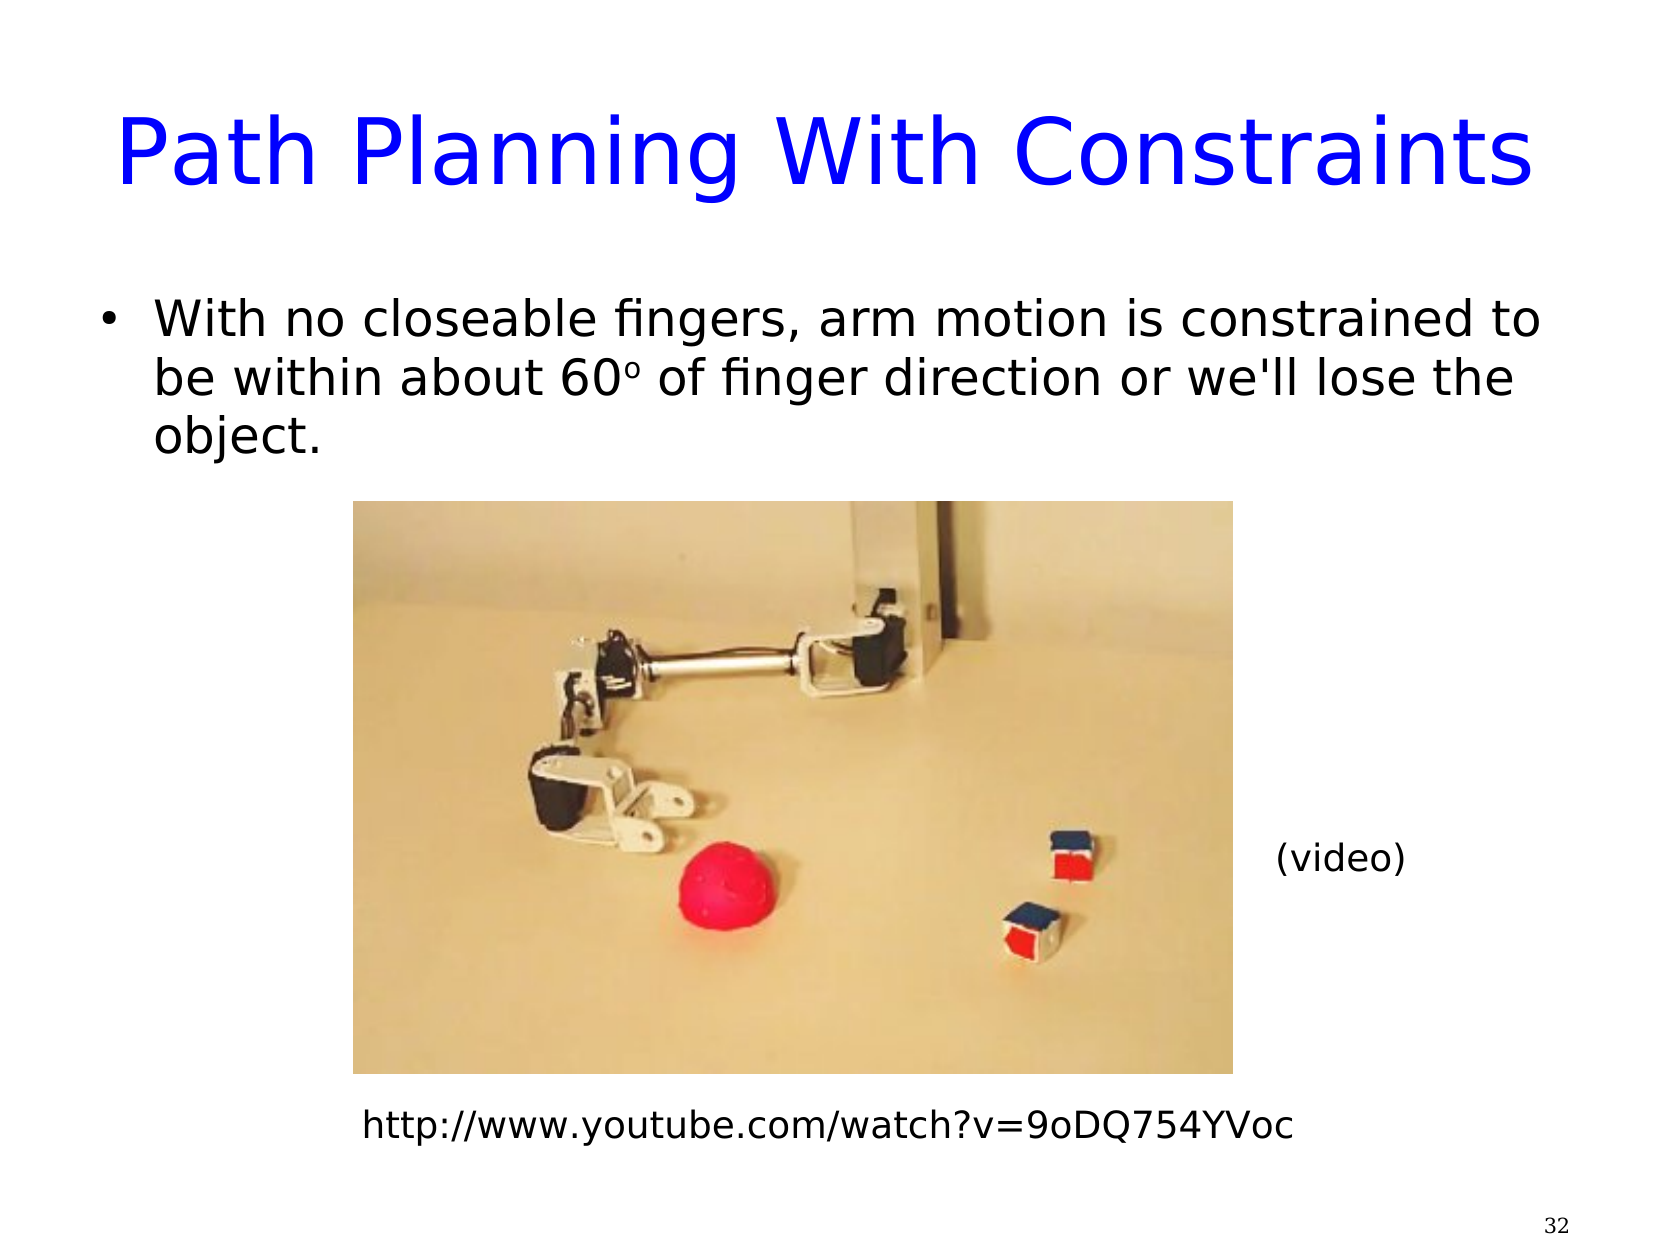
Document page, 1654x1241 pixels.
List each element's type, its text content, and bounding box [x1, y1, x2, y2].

text_box (video) [1260, 829, 1471, 888]
list With no closeable fingers, arm motion is constrained to be within about 60o of finger direction or we'll lose the object. [82, 290, 1571, 1095]
picture [353, 501, 1233, 1074]
title Path Planning With Constraints [82, 56, 1571, 250]
text_box http://www.youtube.com/watch?v=9oDQ754YVoc [286, 1096, 1371, 1156]
